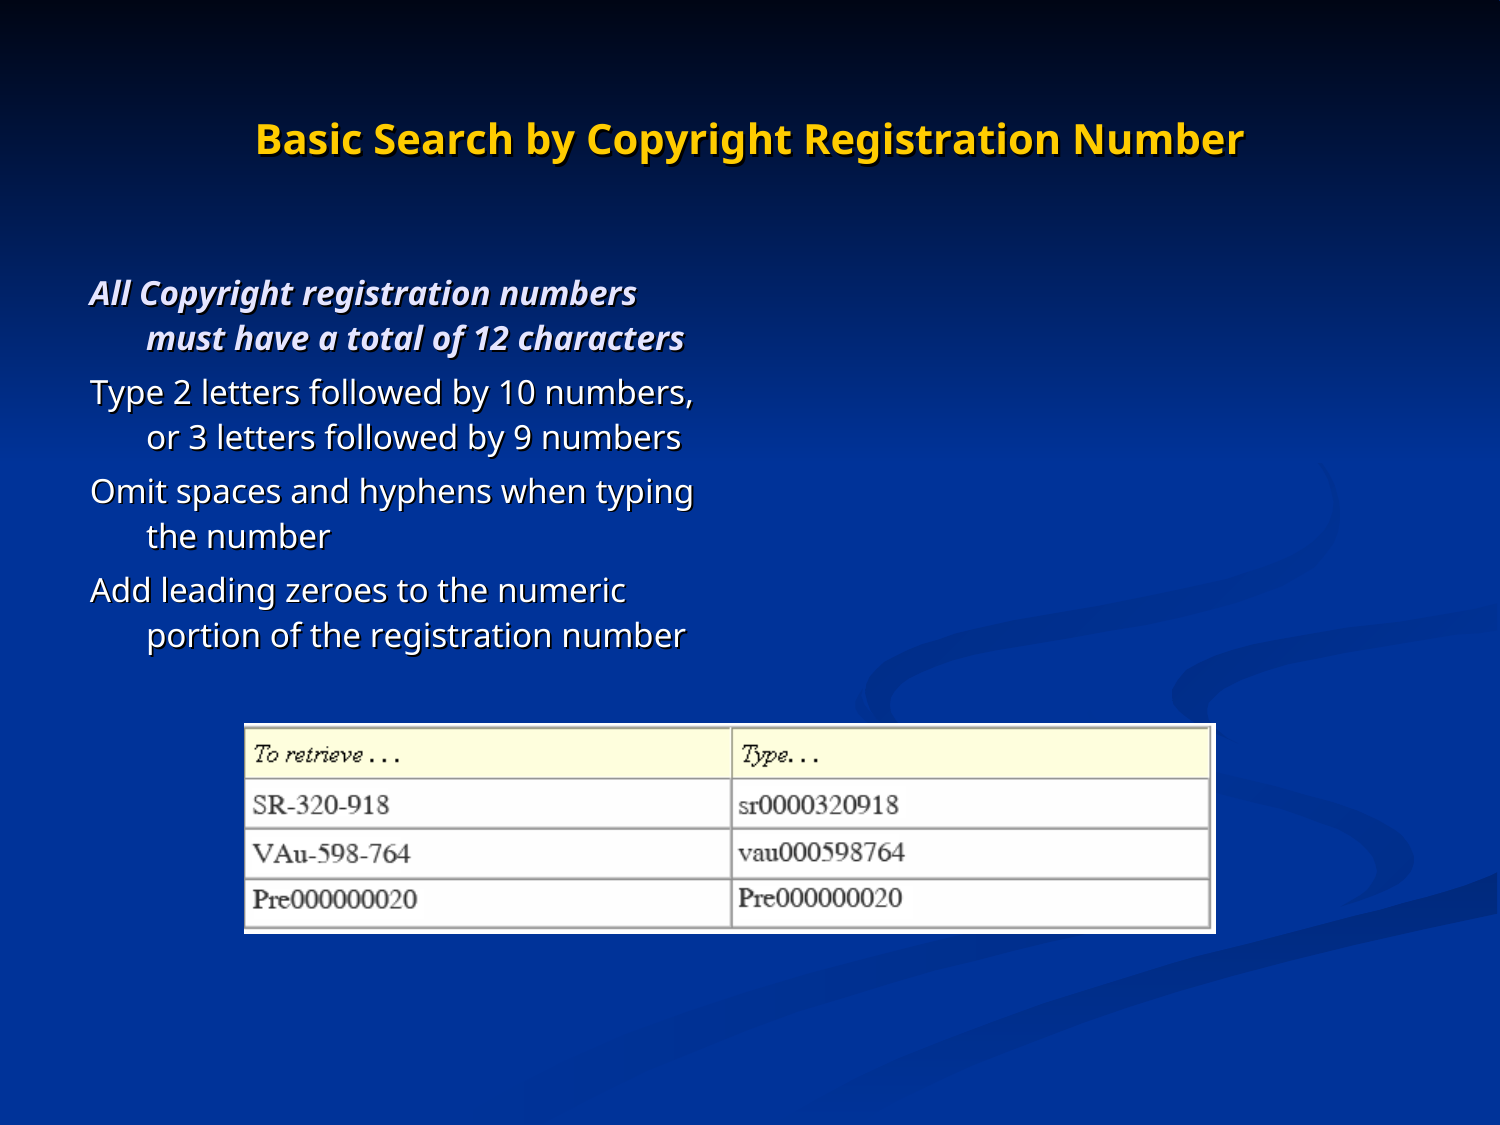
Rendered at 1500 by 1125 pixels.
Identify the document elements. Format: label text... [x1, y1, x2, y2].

title Basic Search by Copyright Registration Number [75, 105, 1426, 172]
list All Copyright registration numbers must have a total of 12 characters Type 2 letters followed by 10 numbers, or 3 letters followed by 9 numbers Omit spaces and hyphens when typing the number Add leading zeroes to the numeric portion of the registration number [75, 262, 738, 703]
chart [244, 723, 1216, 934]
